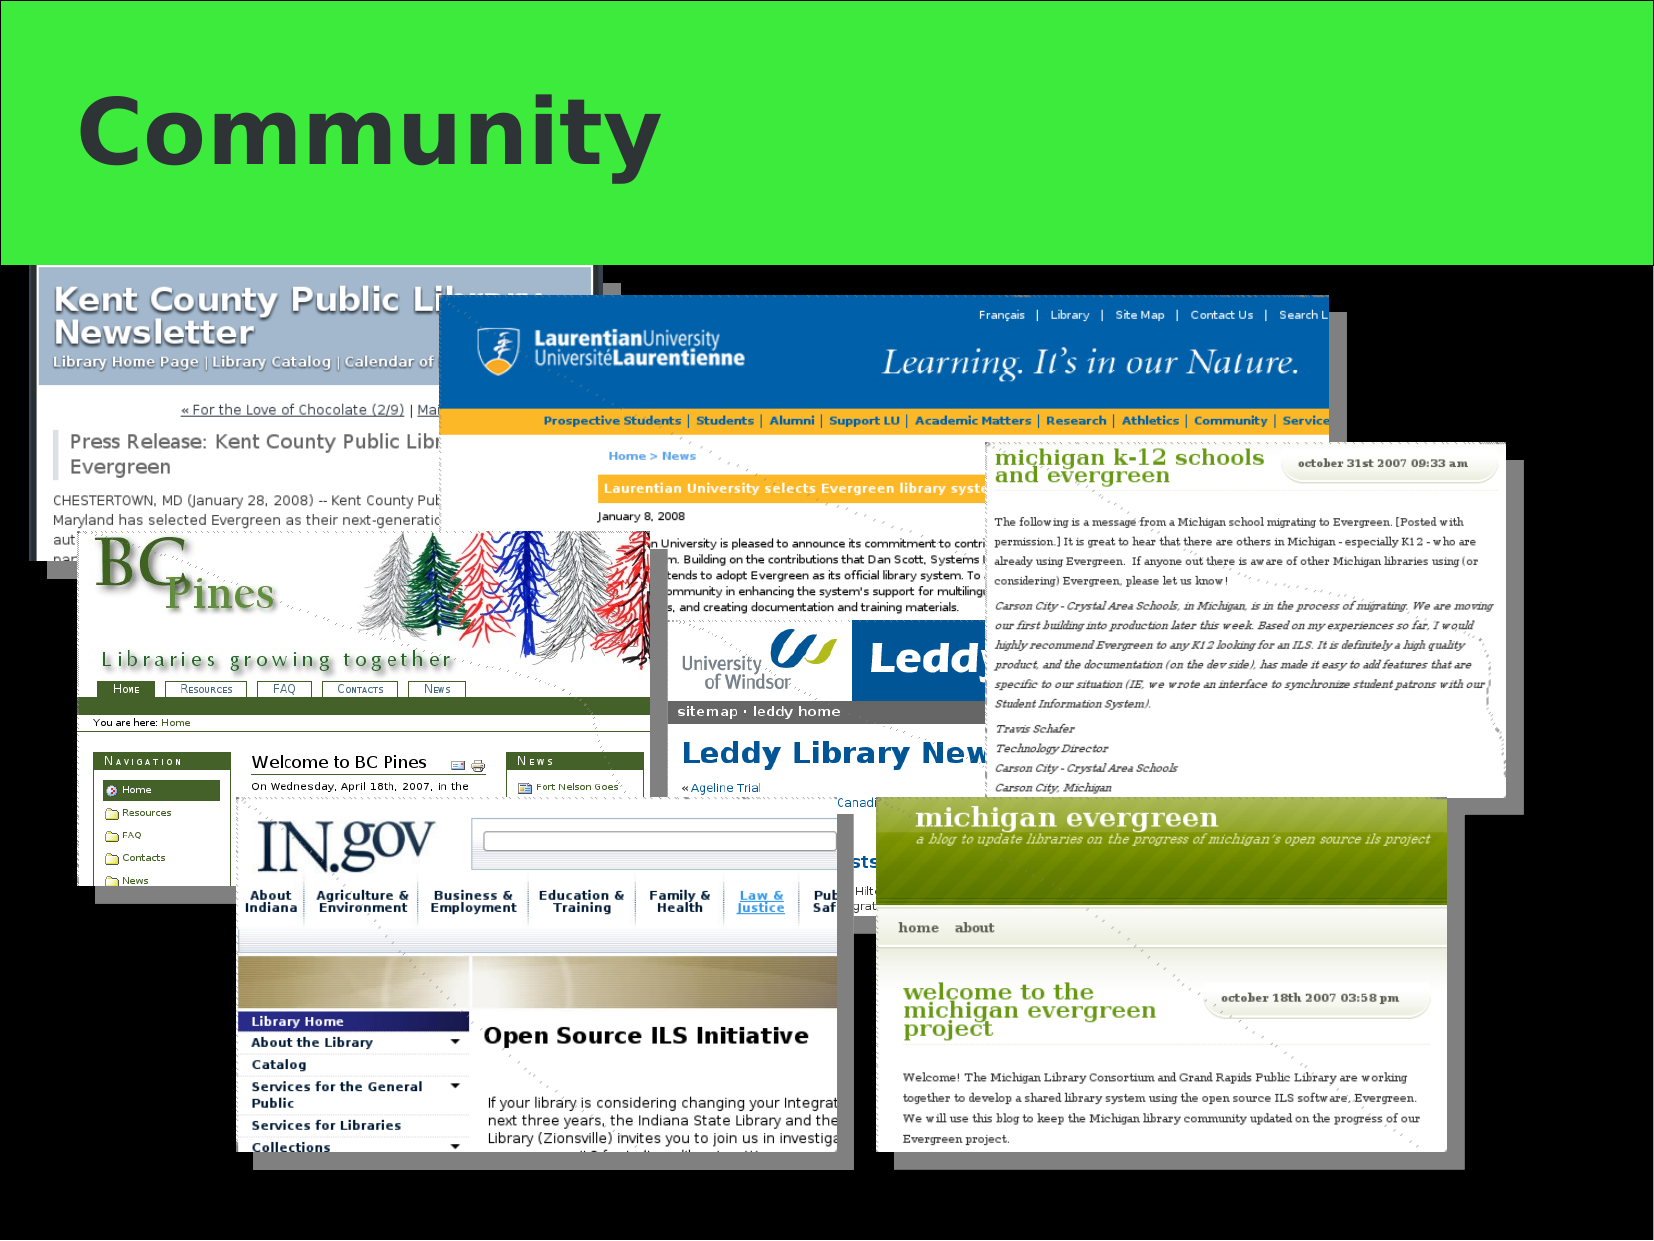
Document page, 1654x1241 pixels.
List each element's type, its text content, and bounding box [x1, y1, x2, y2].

title Community [76, 29, 1565, 237]
picture [29, 265, 1506, 1152]
